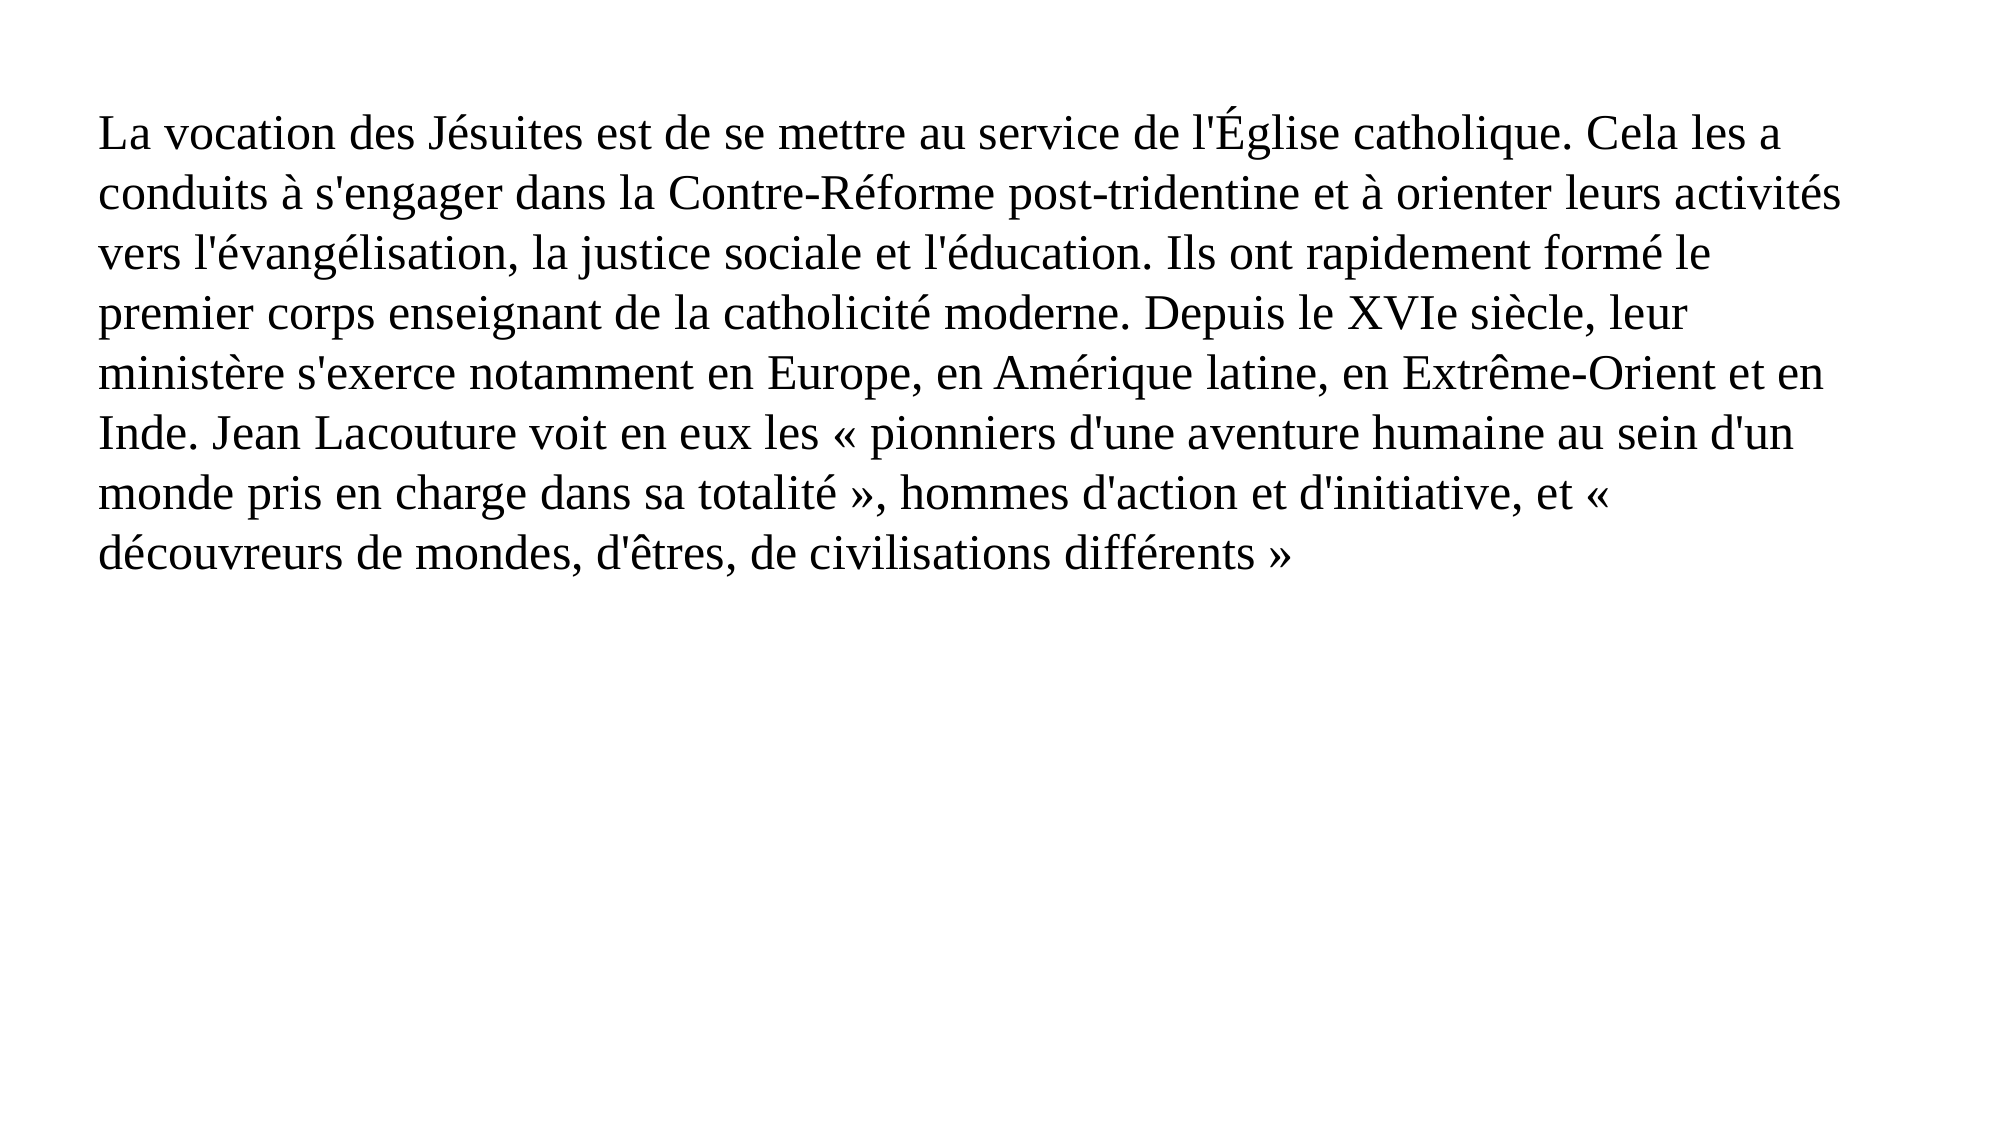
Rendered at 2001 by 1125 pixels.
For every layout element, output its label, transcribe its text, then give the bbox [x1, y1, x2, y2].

text_box La vocation des Jésuites est de se mettre au service de l'Église catholique. Cela les a conduits à s'engager dans la Contre-Réforme post-tridentine et à orienter leurs activités vers l'évangélisation, la justice sociale et l'éducation. Ils ont rapidement formé le premier corps enseignant de la catholicité moderne. Depuis le XVIe siècle, leur ministère s'exerce notamment en Europe, en Amérique latine, en Extrême-Orient et en Inde. Jean Lacouture voit en eux les « pionniers d'une aventure humaine au sein d'un monde pris en charge dans sa totalité », hommes d'action et d'initiative, et « découvreurs de mondes, d'êtres, de civilisations différents » [83, 92, 1884, 592]
